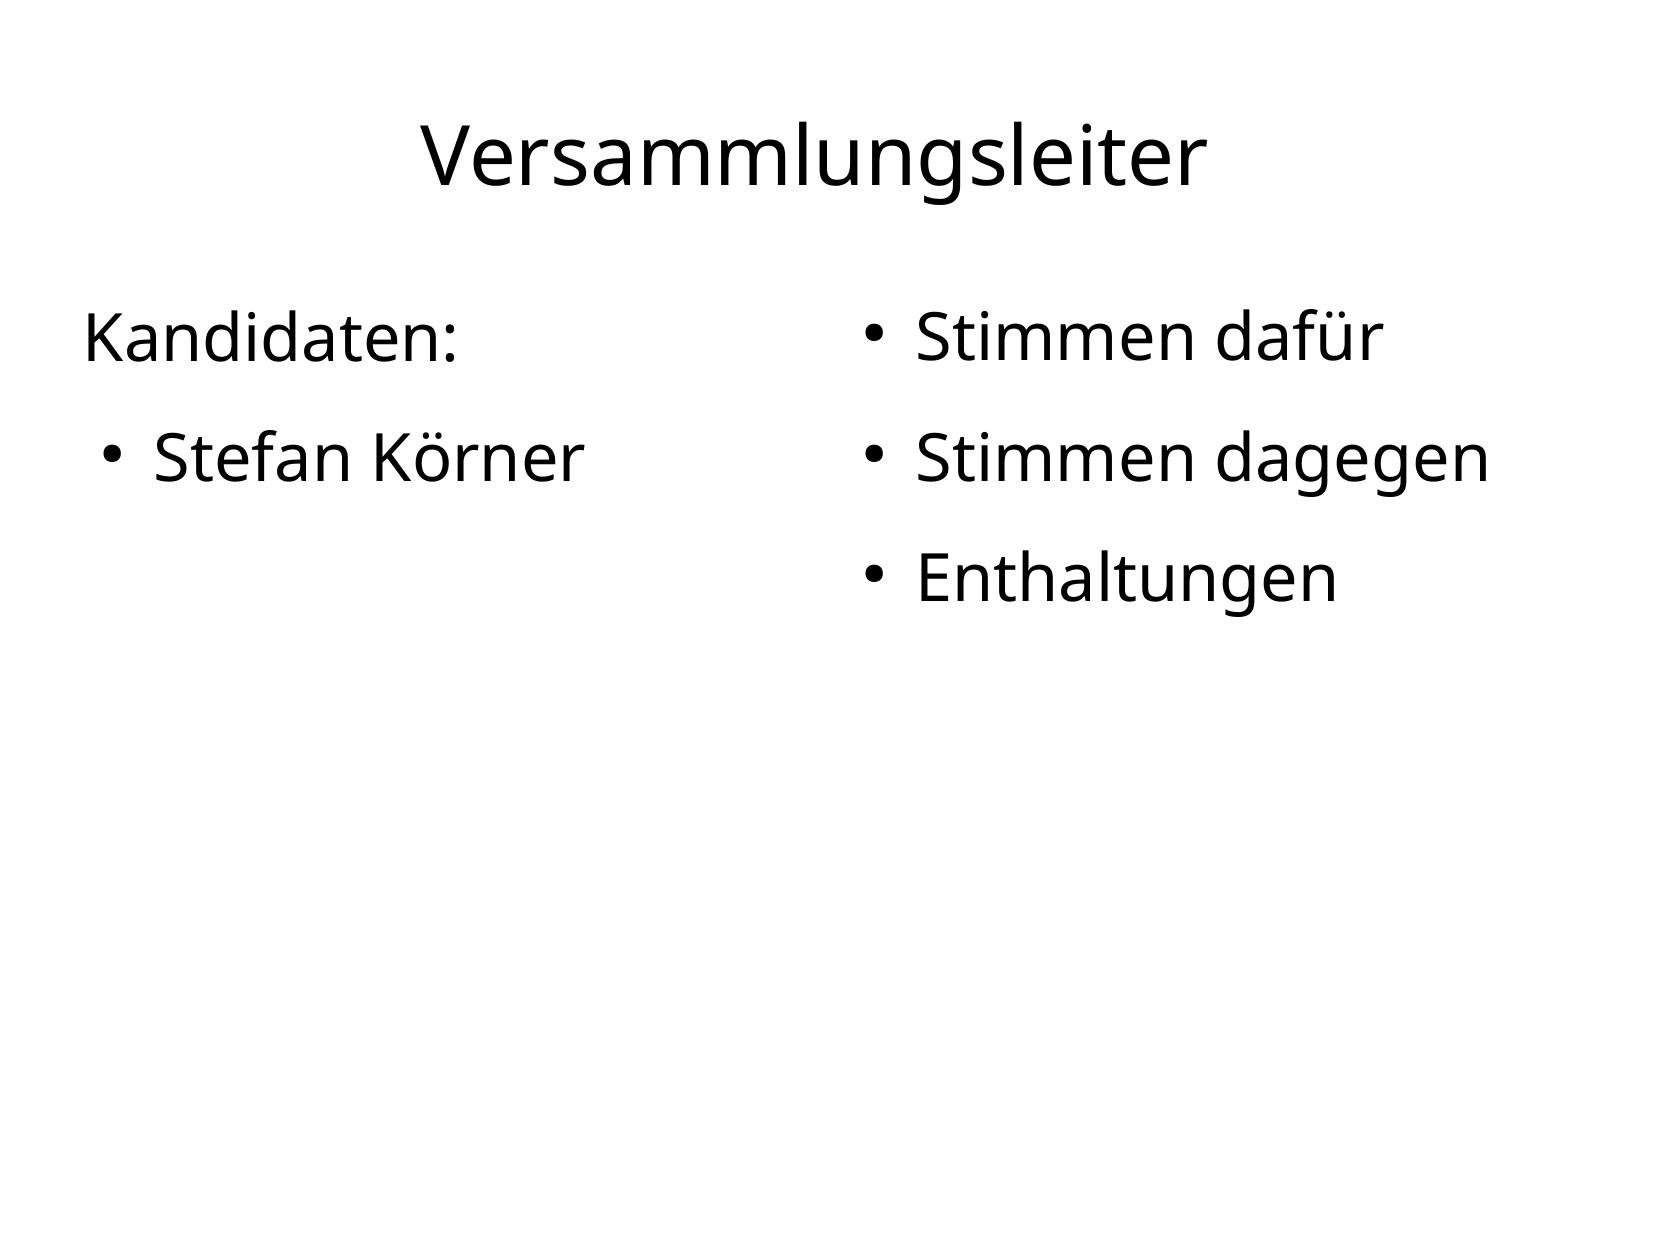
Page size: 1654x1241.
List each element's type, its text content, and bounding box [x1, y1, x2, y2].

title Versammlungsleiter [82, 49, 1571, 257]
list Kandidaten: Stefan Körner [82, 290, 809, 1094]
list Stimmen dafür Stimmen dagegen Enthaltungen [844, 289, 1571, 1108]
